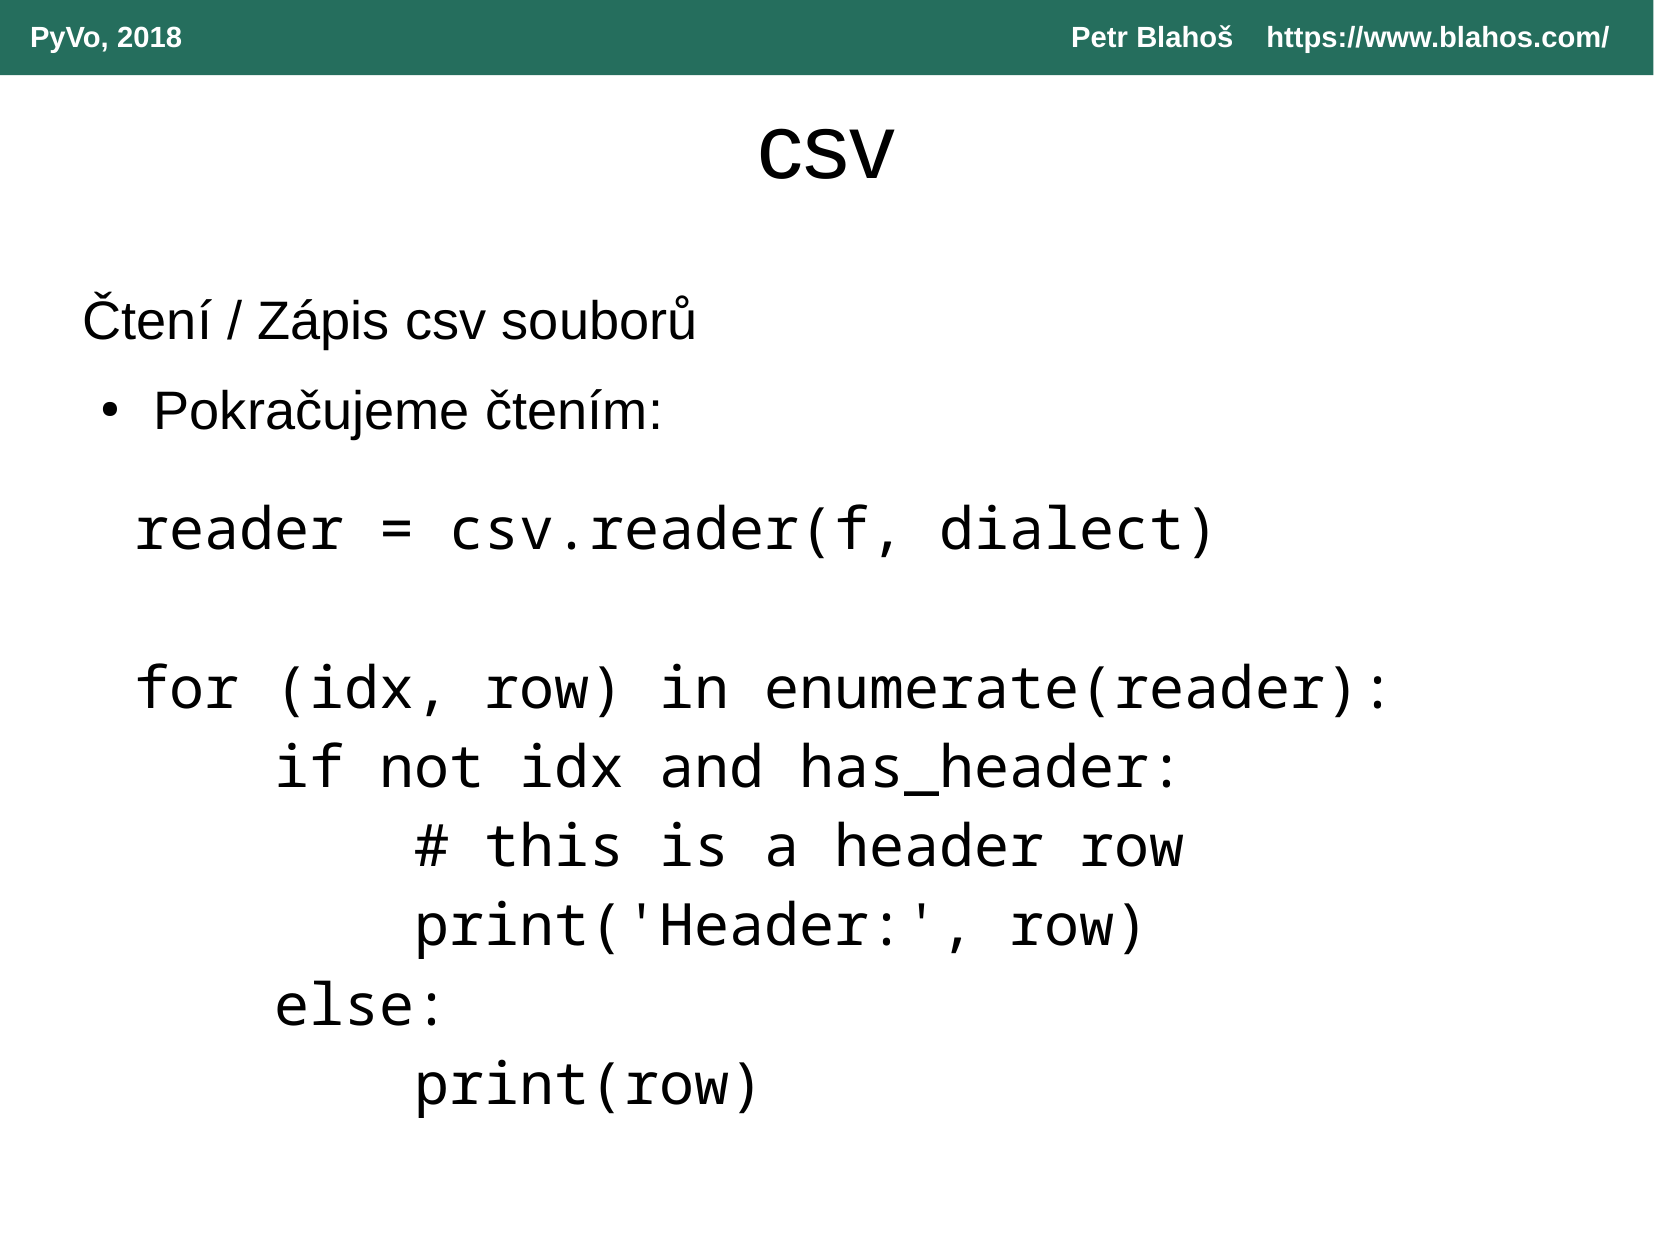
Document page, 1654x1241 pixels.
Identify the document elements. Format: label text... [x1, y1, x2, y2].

title csv [82, 43, 1571, 251]
text_box reader = csv.reader(f, dialect) for (idx, row) in enumerate(reader): if not idx and has_header: # this is a header row print('Header:', row) else: print(row) [120, 480, 1606, 1186]
list Čtení / Zápis csv souborů Pokračujeme čtením: [82, 290, 1571, 1010]
